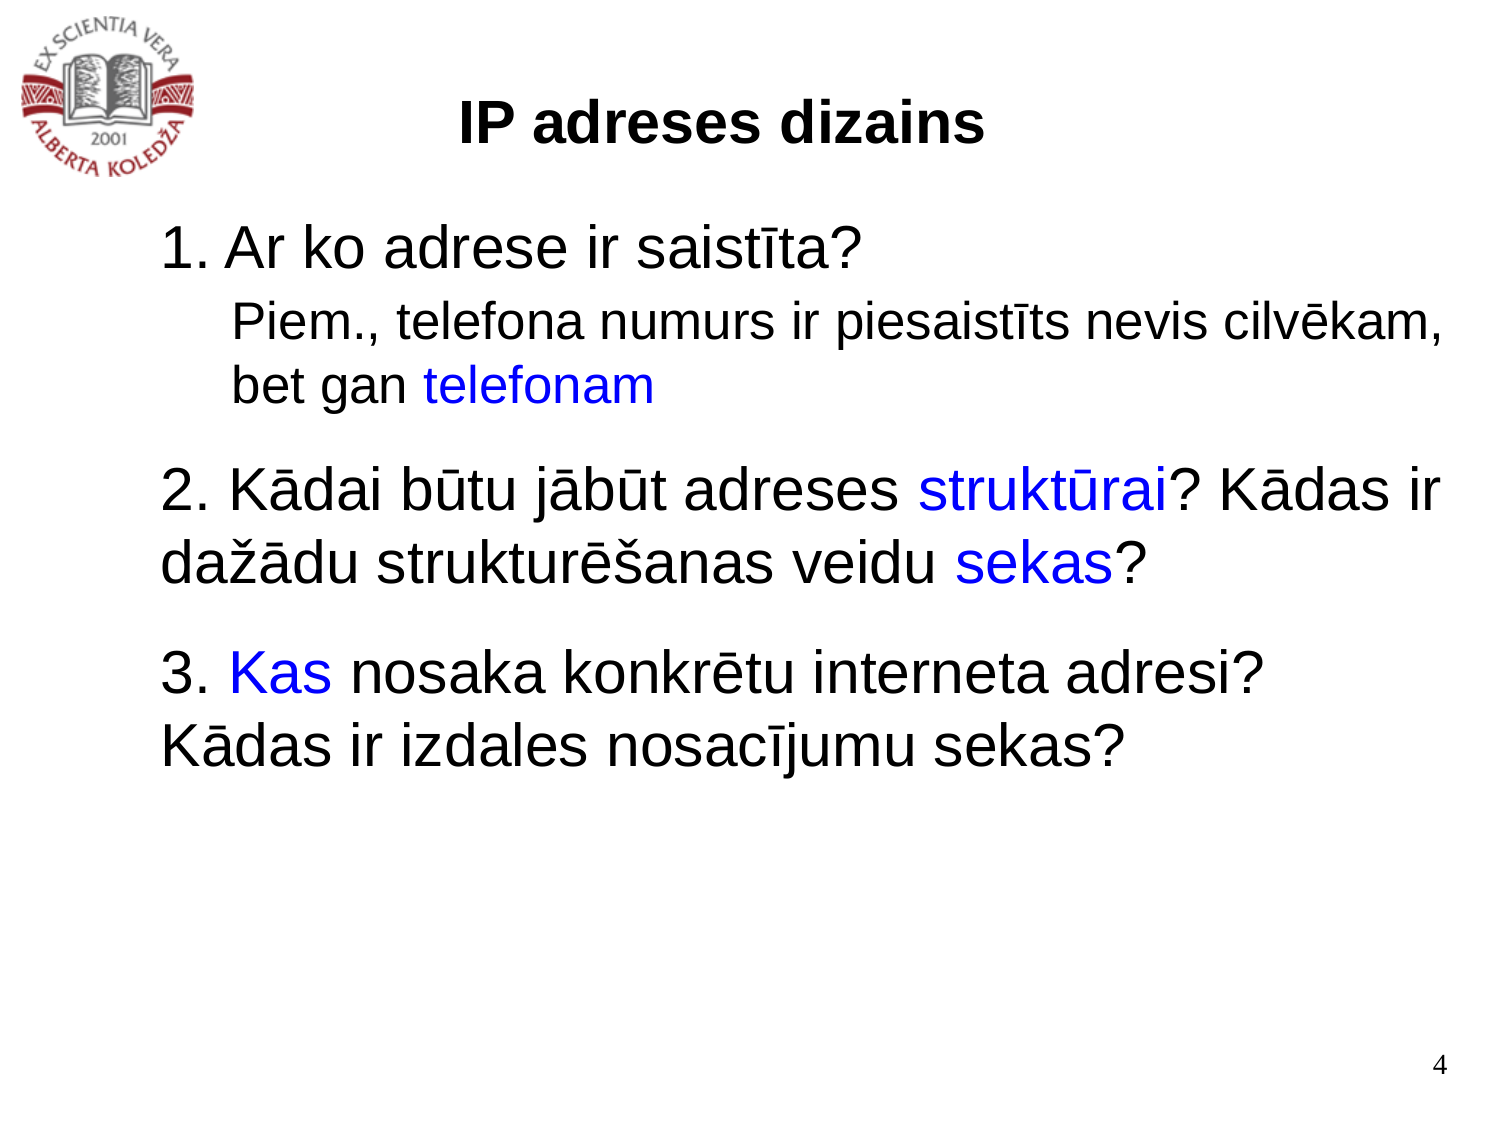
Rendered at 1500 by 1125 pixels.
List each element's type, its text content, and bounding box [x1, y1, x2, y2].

picture [21, 16, 194, 177]
title IP adreses dizains [50, 62, 1374, 175]
list 1. Ar ko adrese ir saistīta? Piem., telefona numurs ir piesaistīts nevis cilvēkam, bet gan telefonam 2. Kādai būtu jābūt adreses struktūrai? Kādas ir dažādu strukturēšanas veidu sekas? 3. Kas nosaka konkrētu interneta adresi? Kādas ir izdales nosacījumu sekas? [74, 200, 1463, 1101]
